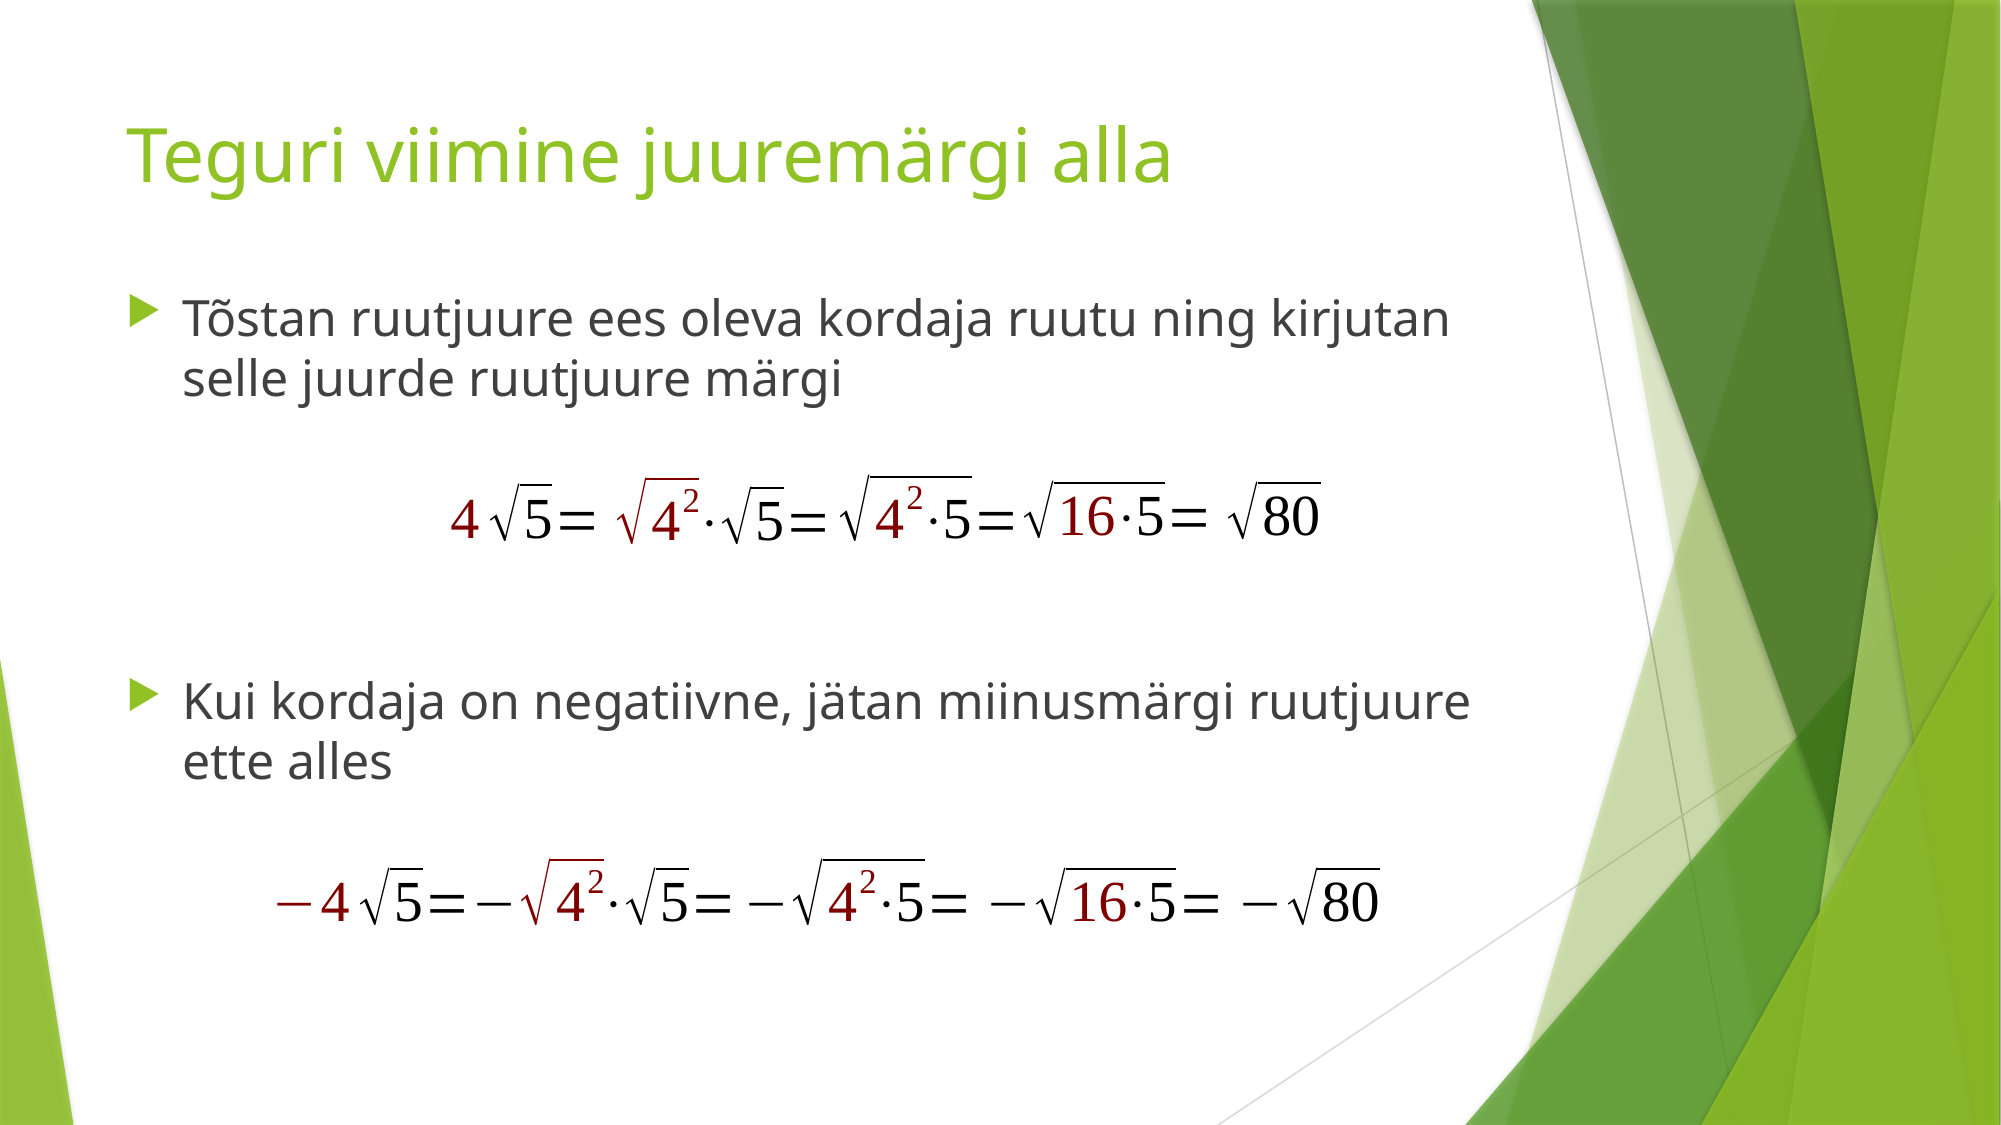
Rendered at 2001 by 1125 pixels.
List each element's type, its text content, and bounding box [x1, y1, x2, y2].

chart [265, 856, 1387, 935]
title Teguri viimine juuremärgi alla [111, 99, 1522, 278]
chart [442, 472, 1328, 554]
list Tõstan ruutjuure ees oleva kordaja ruutu ning kirjutan selle juurde ruutjuure märgi Kui kordaja on negatiivne, jätan miinusmärgi ruutjuure ette alles [111, 278, 1522, 916]
